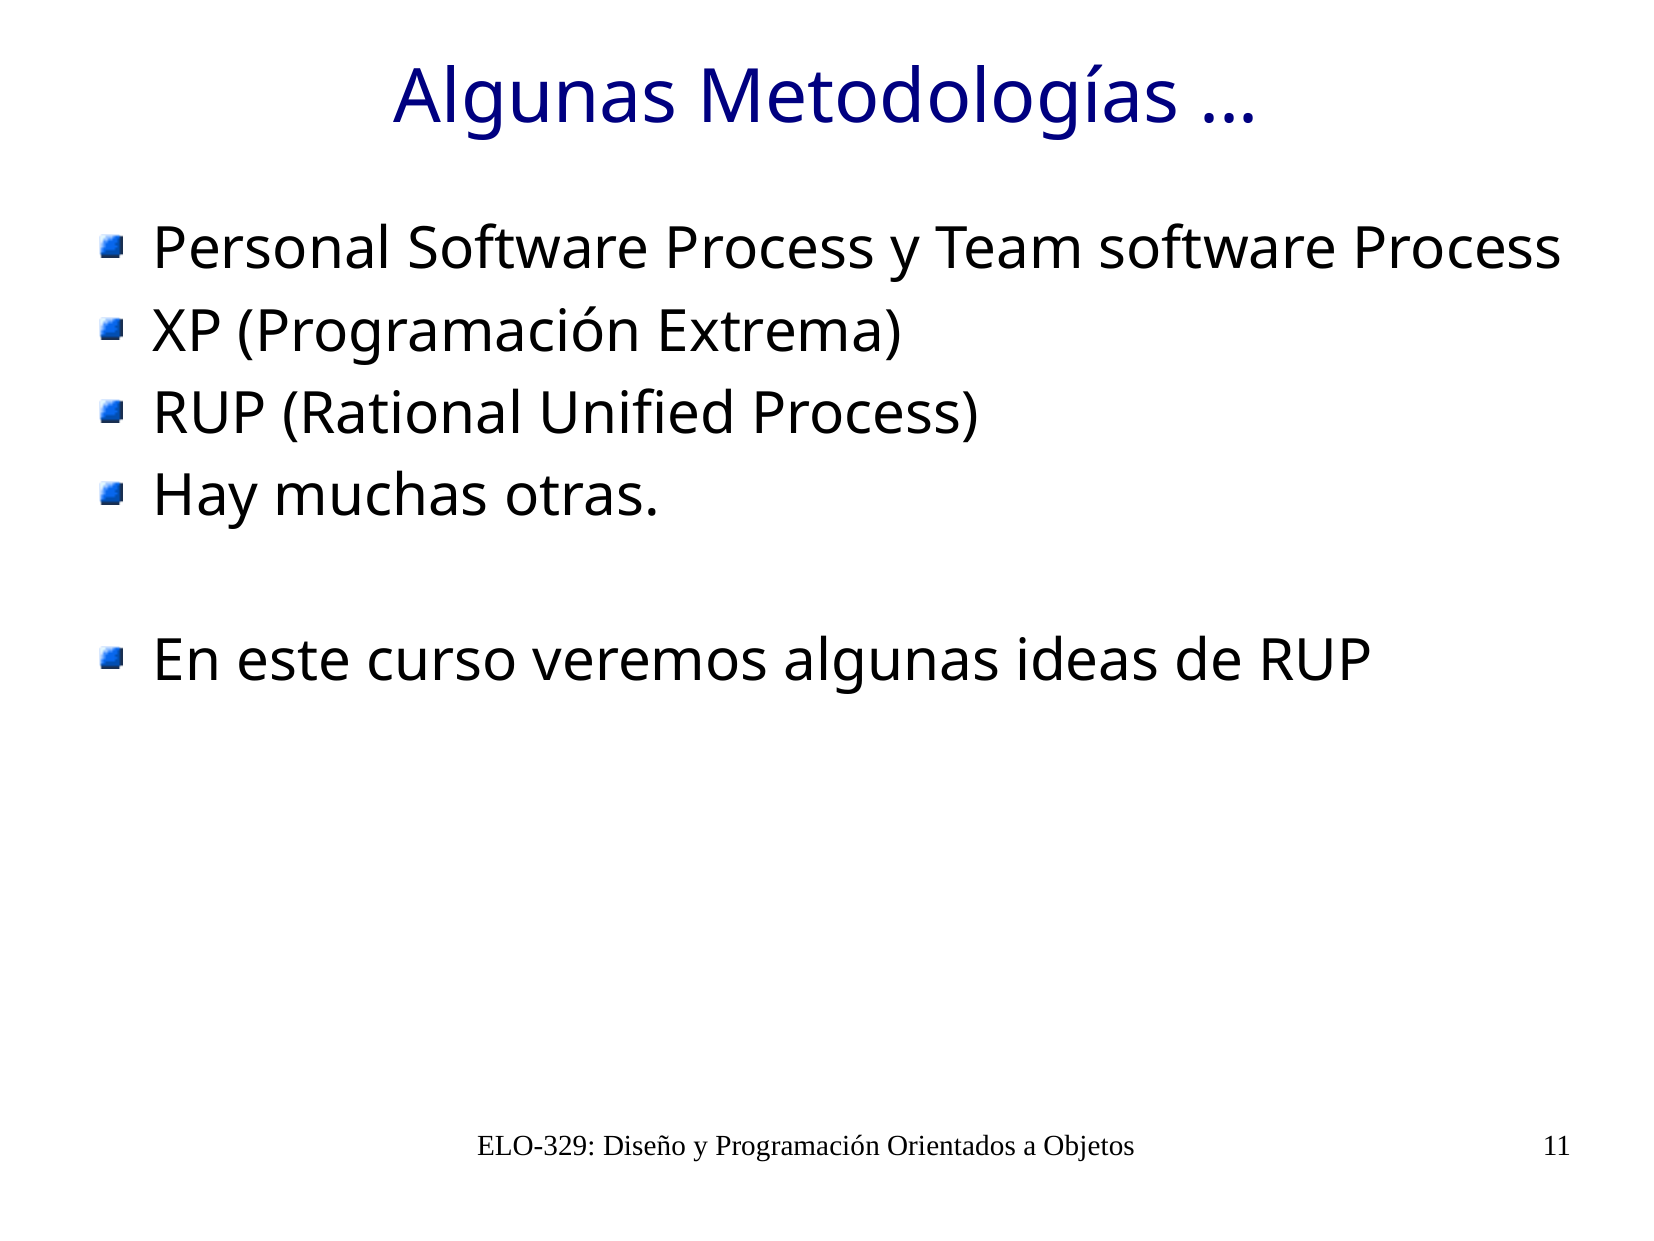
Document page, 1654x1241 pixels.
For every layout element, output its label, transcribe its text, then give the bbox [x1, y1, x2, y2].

list Personal Software Process y Team software Process XP (Programación Extrema)‏ RUP (Rational Unified Process)‏ Hay muchas otras. En este curso veremos algunas ideas de RUP [81, 206, 1571, 988]
title Algunas Metodologías ... [82, 45, 1571, 143]
